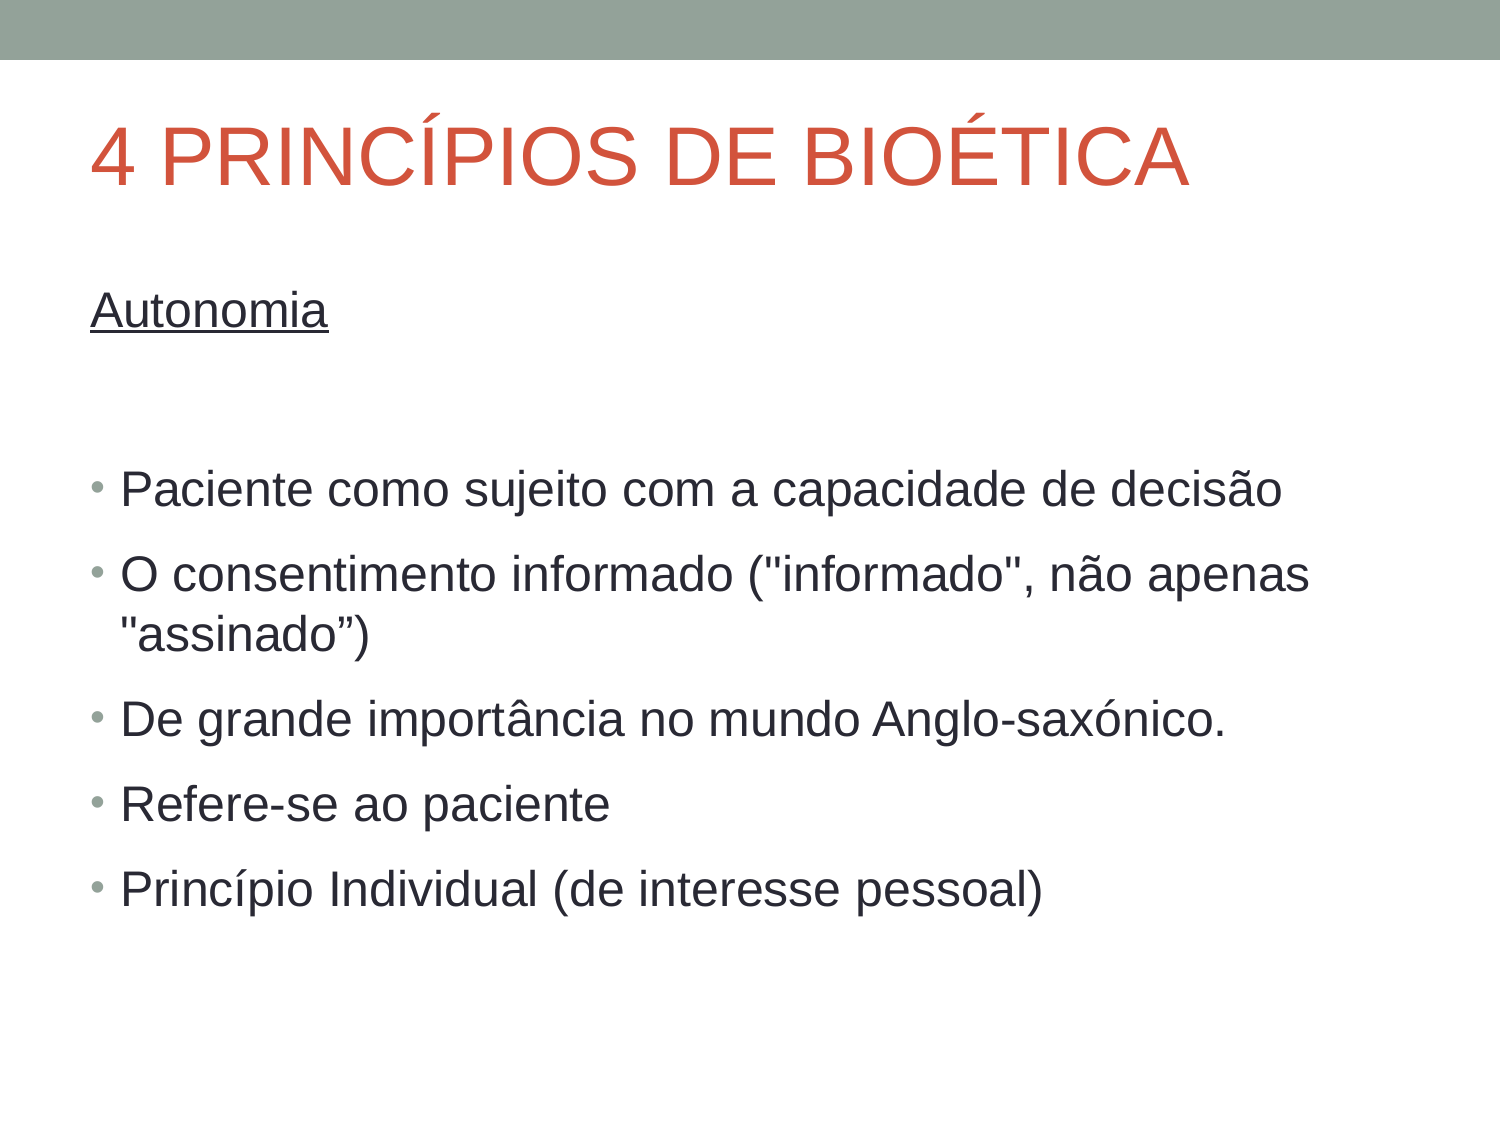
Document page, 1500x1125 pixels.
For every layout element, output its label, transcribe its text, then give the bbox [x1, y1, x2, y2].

title 4 PRINCÍPIOS DE BIOÉTICA [75, 87, 1425, 262]
list Autonomia Paciente como sujeito com a capacidade de decisão O consentimento informado ("informado", não apenas "assinado”) De grande importância no mundo Anglo-saxónico. Refere-se ao paciente Princípio Individual (de interesse pessoal) [75, 262, 1425, 1063]
